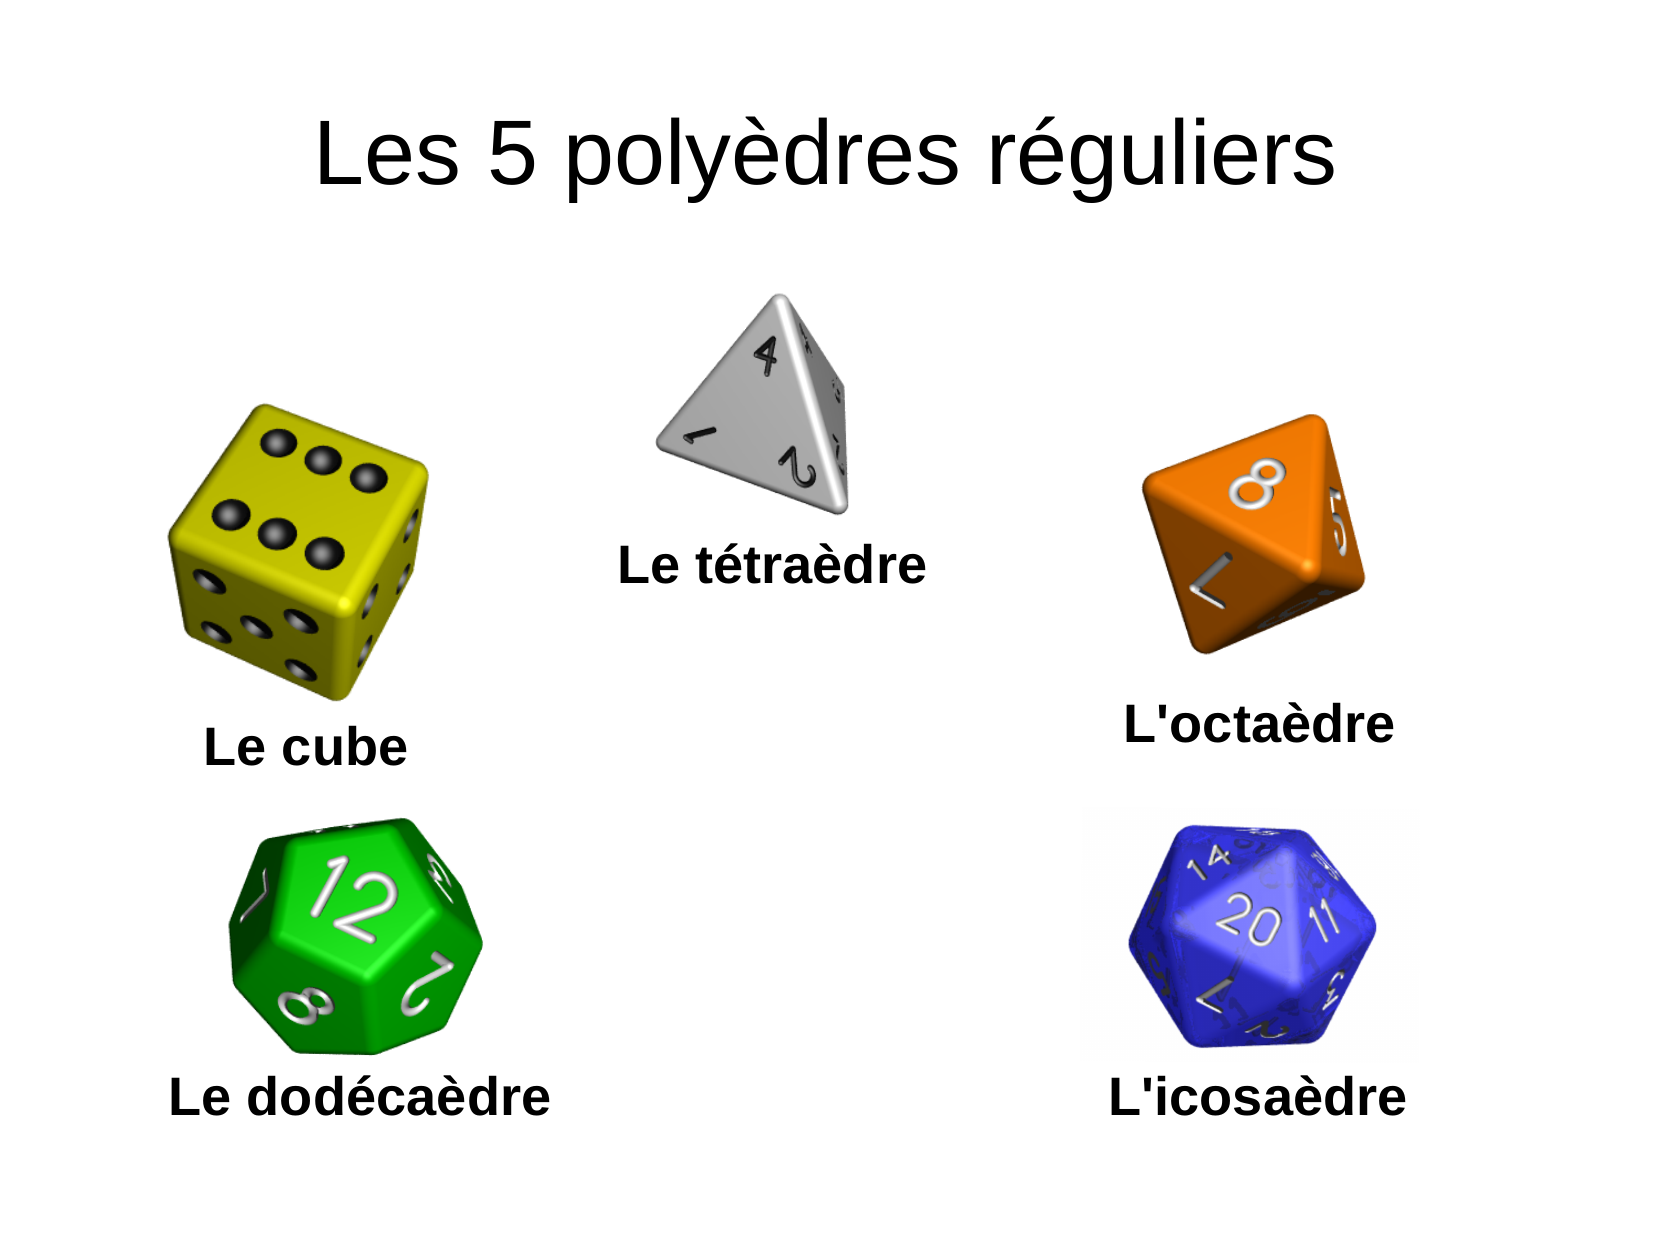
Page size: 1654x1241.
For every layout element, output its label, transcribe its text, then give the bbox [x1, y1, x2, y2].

text_box L'octaèdre [1108, 686, 1412, 763]
picture [177, 803, 528, 1066]
title Les 5 polyèdres réguliers [82, 49, 1571, 257]
picture [94, 398, 508, 709]
picture [602, 277, 957, 544]
text_box Le tétraèdre [602, 527, 960, 603]
text_box L'icosaèdre [1093, 1058, 1424, 1135]
text_box Le dodécaèdre [153, 1058, 567, 1135]
picture [1080, 401, 1437, 669]
picture [1080, 807, 1420, 1063]
text_box Le cube [188, 709, 425, 785]
